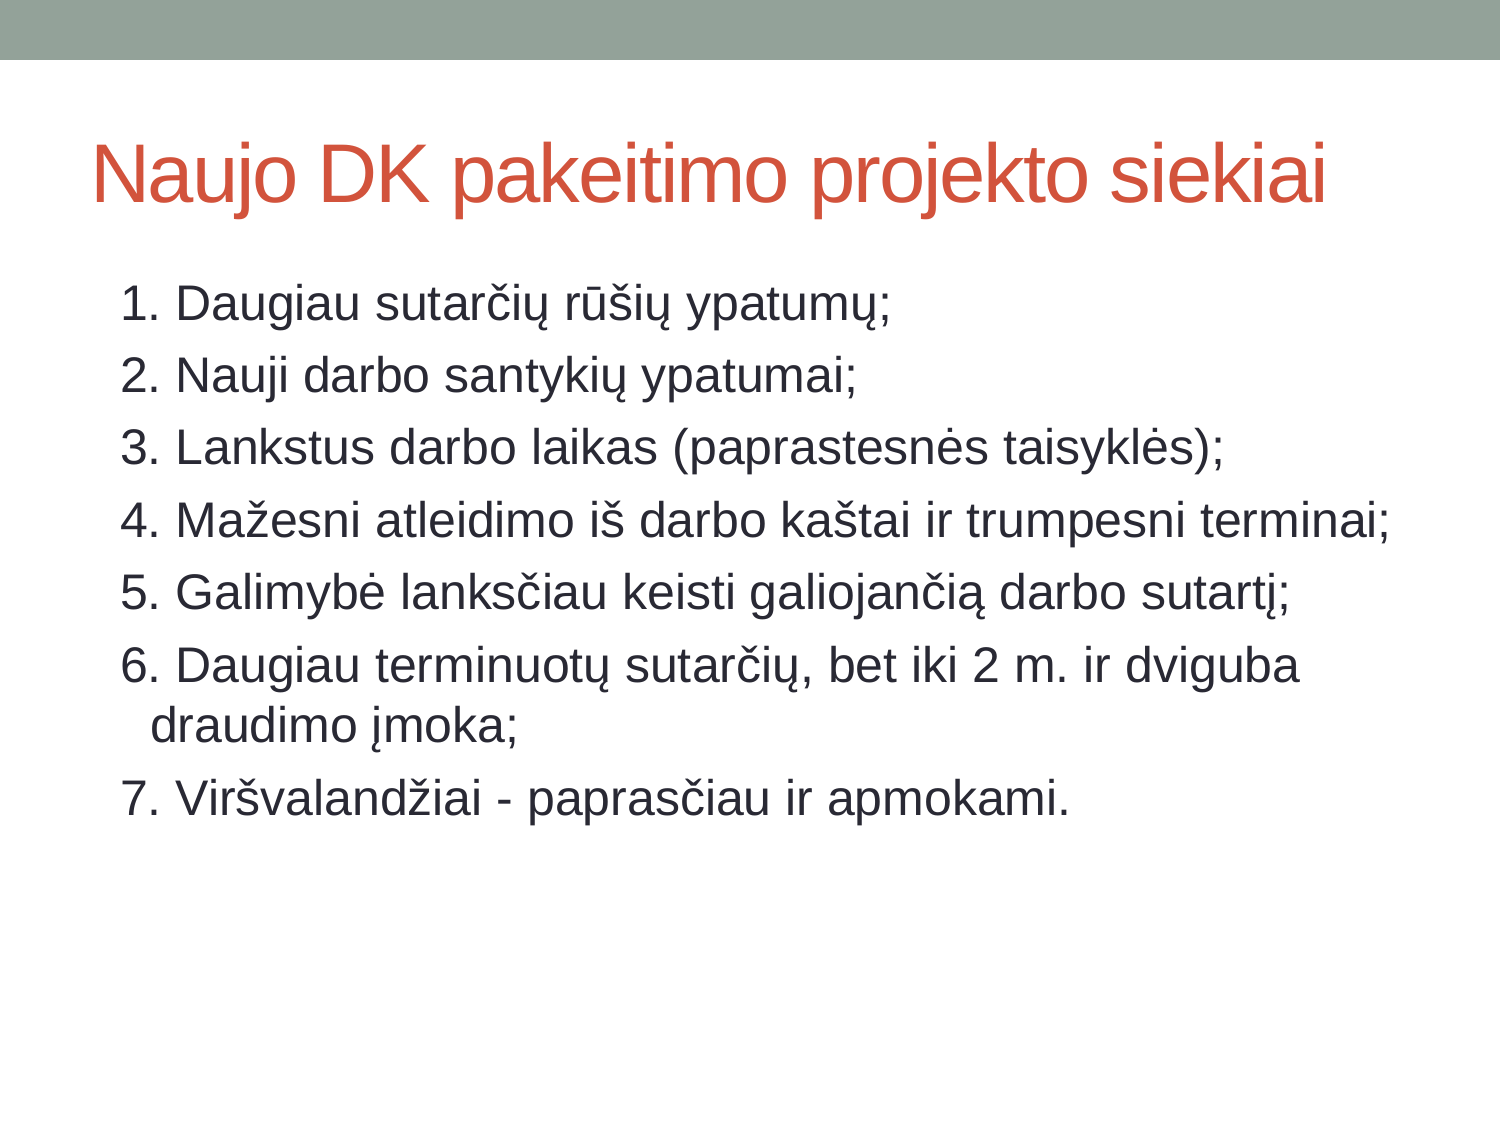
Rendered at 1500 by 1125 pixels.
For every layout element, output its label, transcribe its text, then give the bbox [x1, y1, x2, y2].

title Naujo DK pakeitimo projekto siekiai [75, 87, 1426, 251]
list 1. Daugiau sutarčių rūšių ypatumų; 2. Nauji darbo santykių ypatumai; 3. Lankstus darbo laikas (paprastesnės taisyklės); 4. Mažesni atleidimo iš darbo kaštai ir trumpesni terminai; 5. Galimybė lanksčiau keisti galiojančią darbo sutartį; 6. Daugiau terminuotų sutarčių, bet iki 2 m. ir dviguba draudimo įmoka; 7. Viršvalandžiai - paprasčiau ir apmokami. [75, 262, 1426, 1063]
